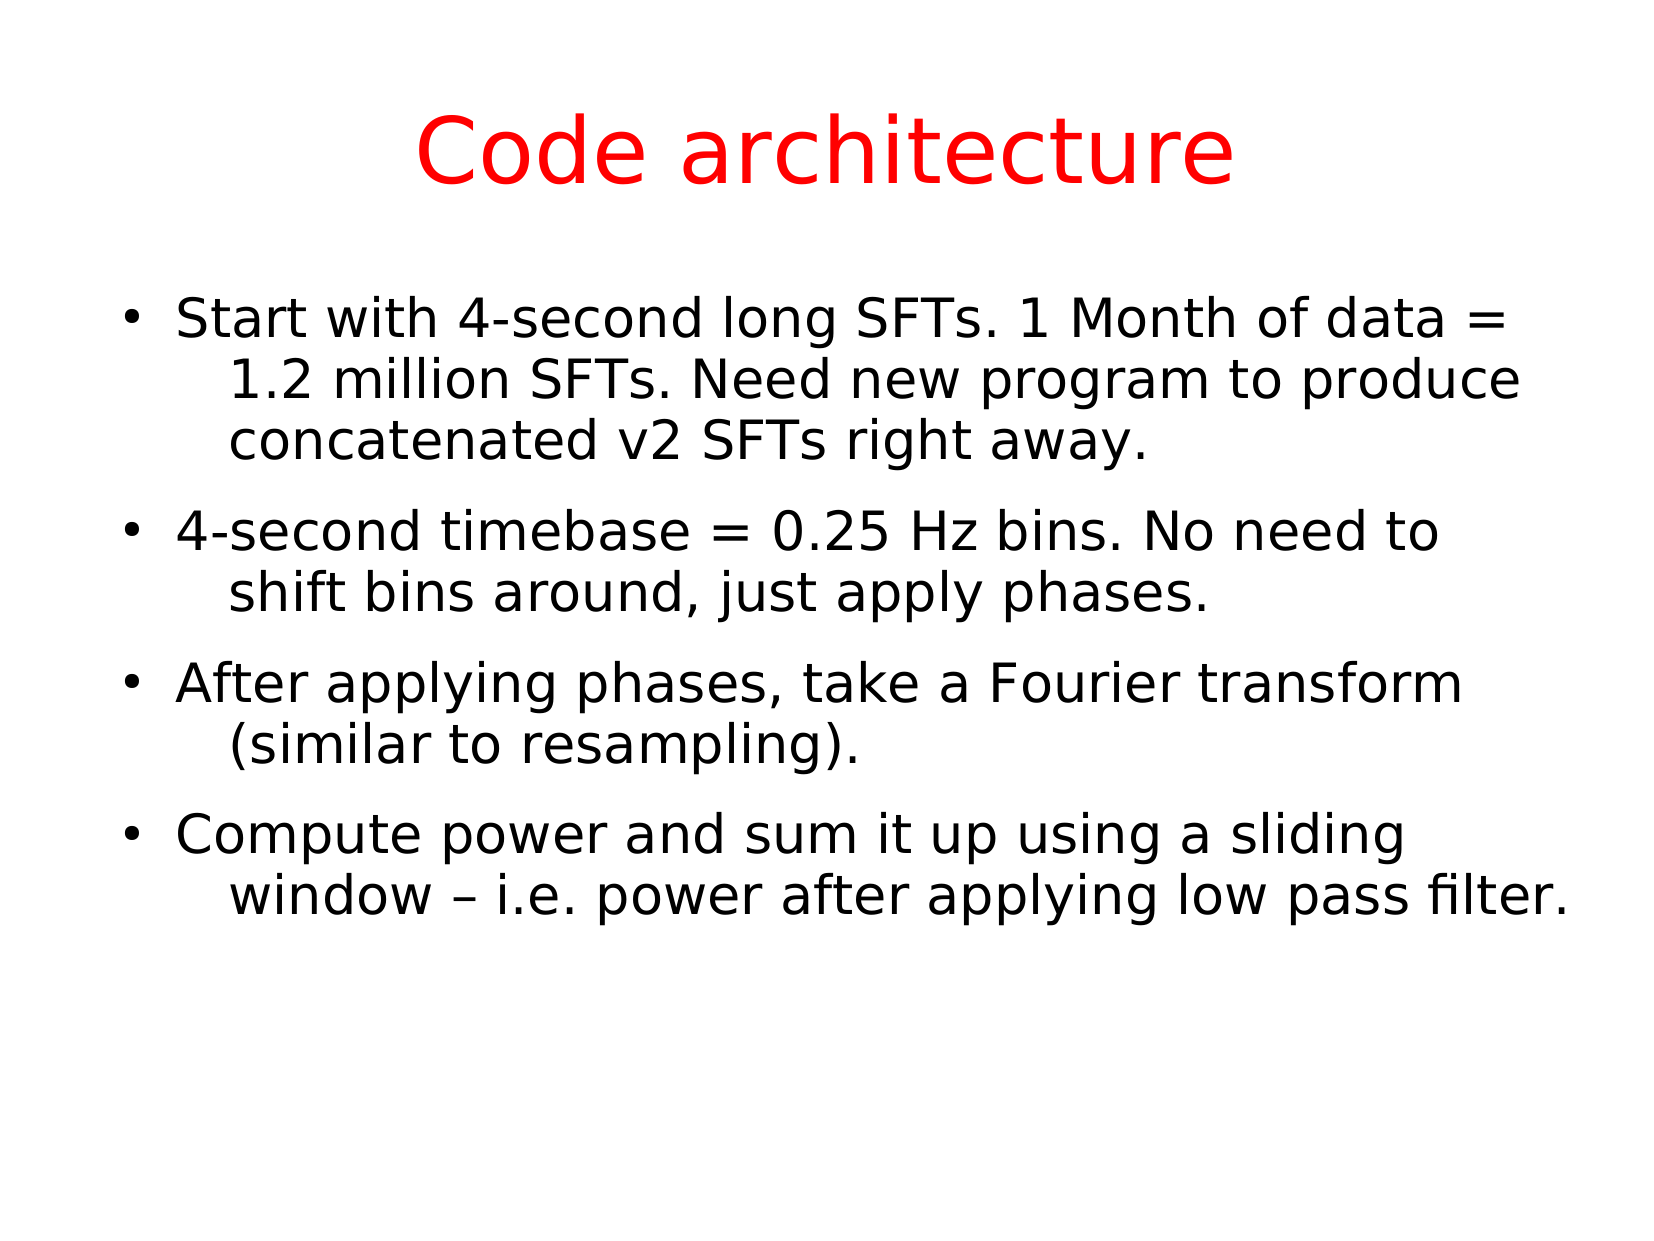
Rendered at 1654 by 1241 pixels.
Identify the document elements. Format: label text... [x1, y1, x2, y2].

list Start with 4-second long SFTs. 1 Month of data = 1.2 million SFTs. Need new program to produce concatenated v2 SFTs right away. 4-second timebase = 0.25 Hz bins. No need to shift bins around, just apply phases. After applying phases, take a Fourier transform (similar to resampling). Compute power and sum it up using a sliding window – i.e. power after applying low pass filter. [87, 288, 1576, 1108]
title Code architecture [82, 49, 1571, 257]
